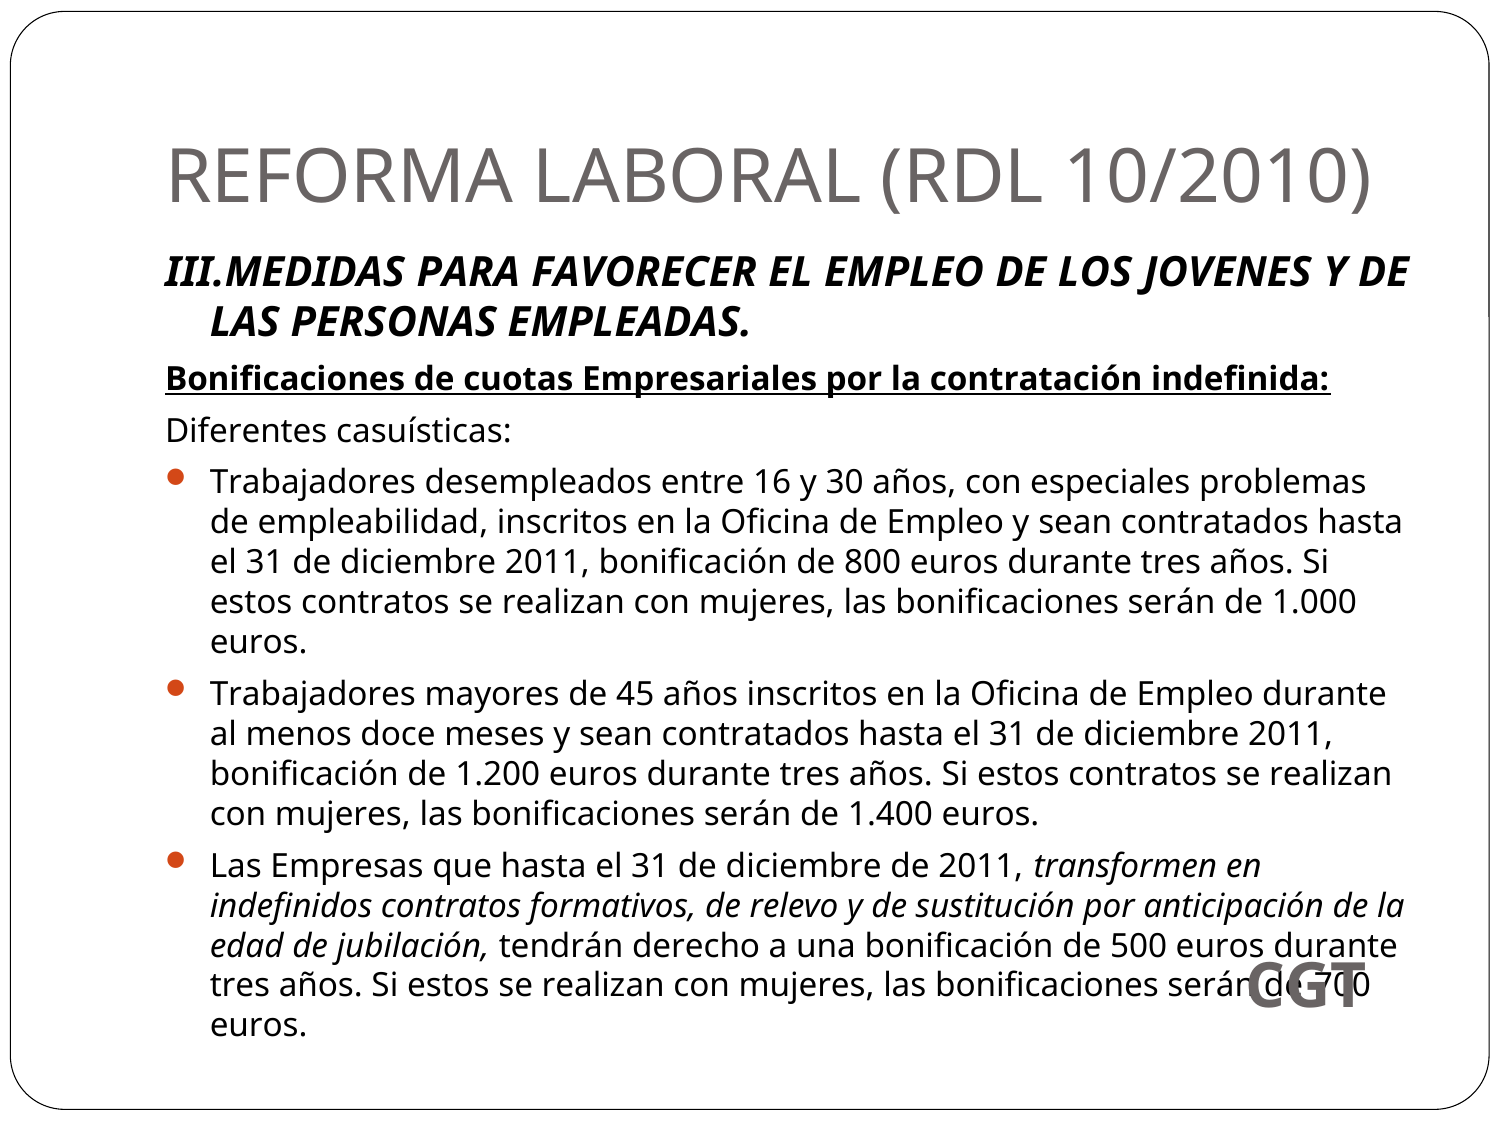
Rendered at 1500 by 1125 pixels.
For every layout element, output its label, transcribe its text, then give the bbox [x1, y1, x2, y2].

list III.MEDIDAS PARA FAVORECER EL EMPLEO DE LOS JOVENES Y DE LAS PERSONAS EMPLEADAS. Bonificaciones de cuotas Empresariales por la contratación indefinida: Diferentes casuísticas: Trabajadores desempleados entre 16 y 30 años, con especiales problemas de empleabilidad, inscritos en la Oficina de Empleo y sean contratados hasta el 31 de diciembre 2011, bonificación de 800 euros durante tres años. Si estos contratos se realizan con mujeres, las bonificaciones serán de 1.000 euros. Trabajadores mayores de 45 años inscritos en la Oficina de Empleo durante al menos doce meses y sean contratados hasta el 31 de diciembre 2011, bonificación de 1.200 euros durante tres años. Si estos contratos se realizan con mujeres, las bonificaciones serán de 1.400 euros. Las Empresas que hasta el 31 de diciembre de 2011, transformen en indefinidos contratos formativos, de relevo y de sustitución por anticipación de la edad de jubilación, tendrán derecho a una bonificación de 500 euros durante tres años. Si estos se realizan con mujeres, las bonificaciones serán de 700 euros. [150, 237, 1426, 1125]
title REFORMA LABORAL (RDL 10/2010) [150, 29, 1426, 233]
text_box CGT [1230, 937, 1500, 1028]
